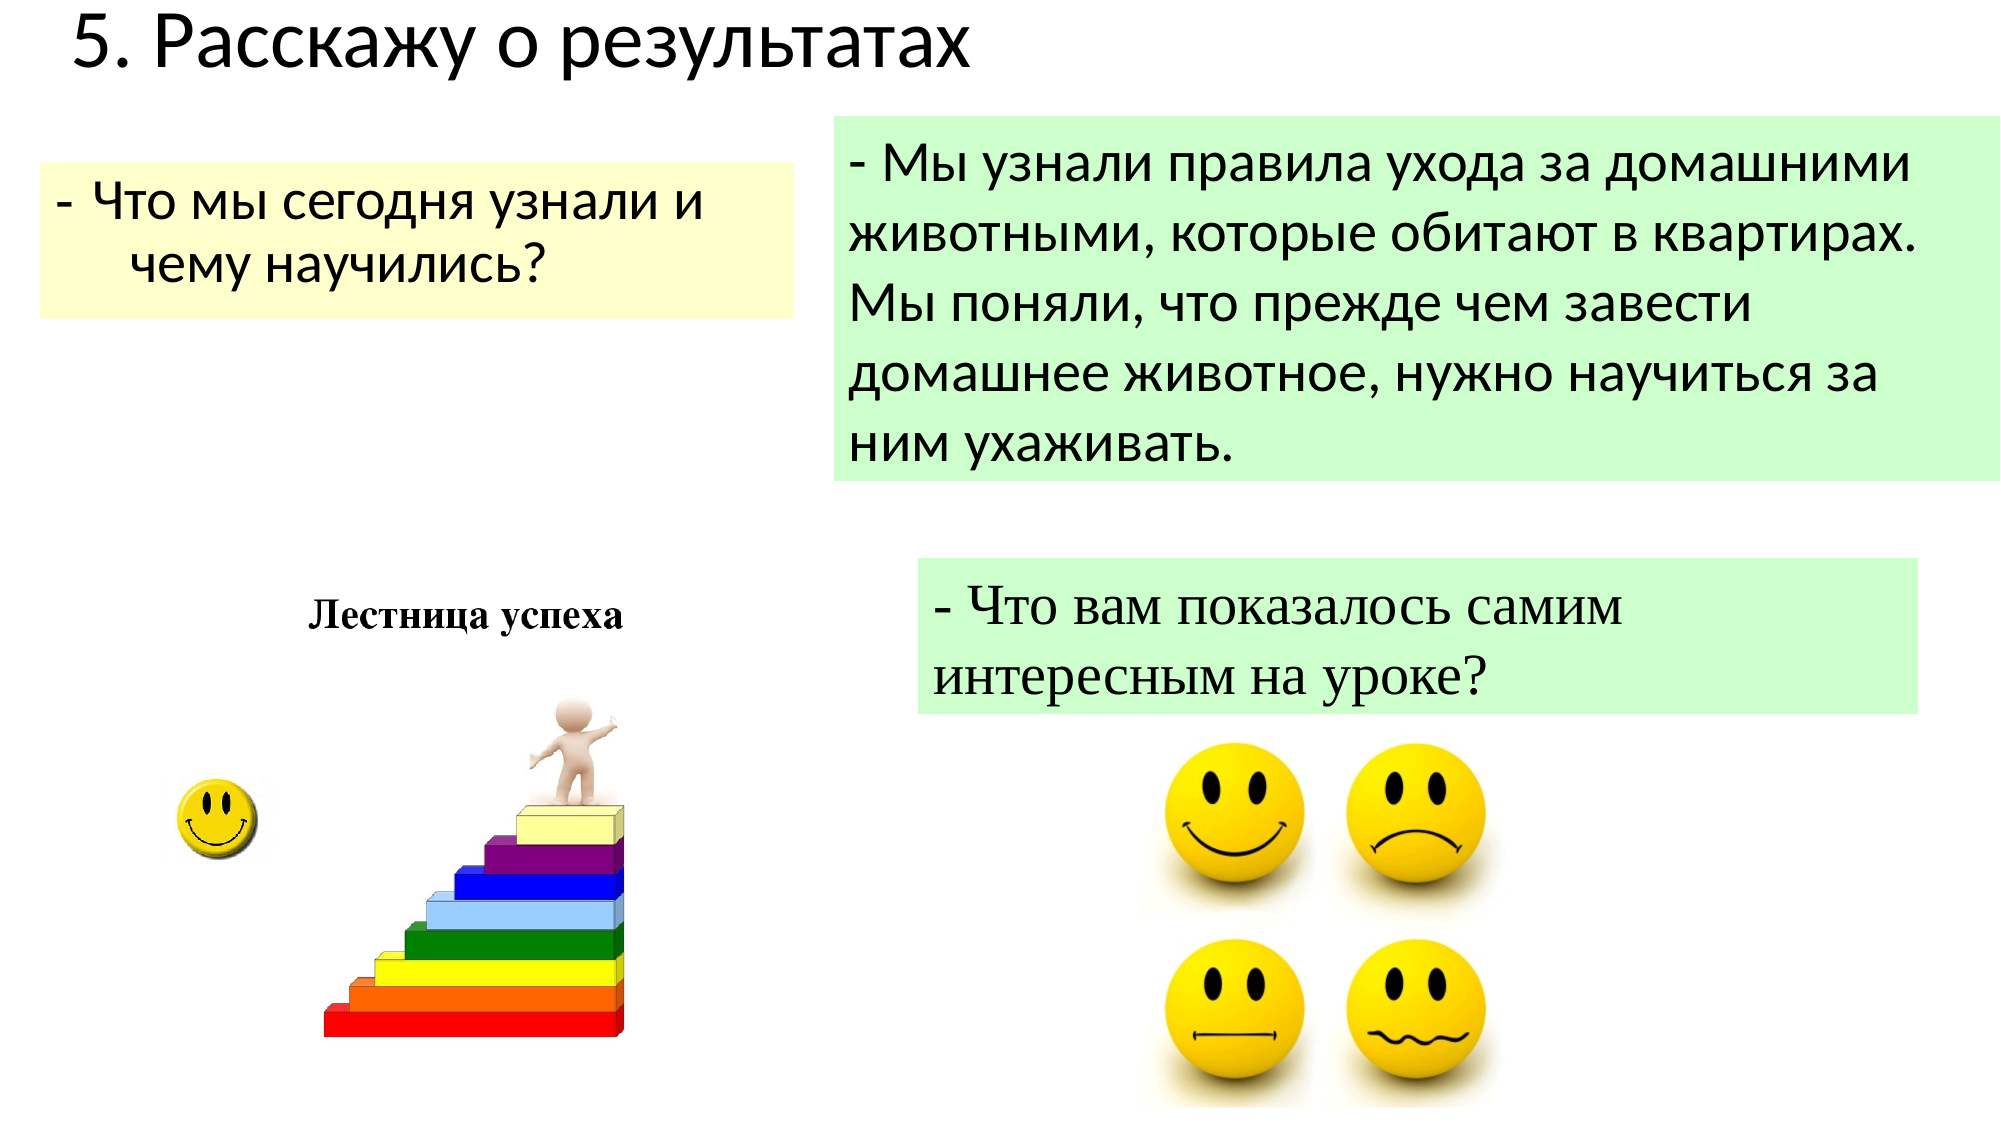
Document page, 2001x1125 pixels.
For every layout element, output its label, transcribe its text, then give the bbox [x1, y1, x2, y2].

title 5. Расскажу о результатах [55, 0, 1781, 100]
picture [1076, 733, 1576, 1108]
picture [123, 562, 808, 1076]
text_box Что мы сегодня узнали и чему научились? [40, 162, 794, 319]
text_box - Что вам показалось самим интересным на уроке? [918, 558, 1918, 714]
text_box Мы узнали правила ухода за домашними животными, которые обитают в квартирах. Мы поняли, что прежде чем завести домашнее животное, нужно научиться за ним ухаживать. [834, 116, 2000, 481]
